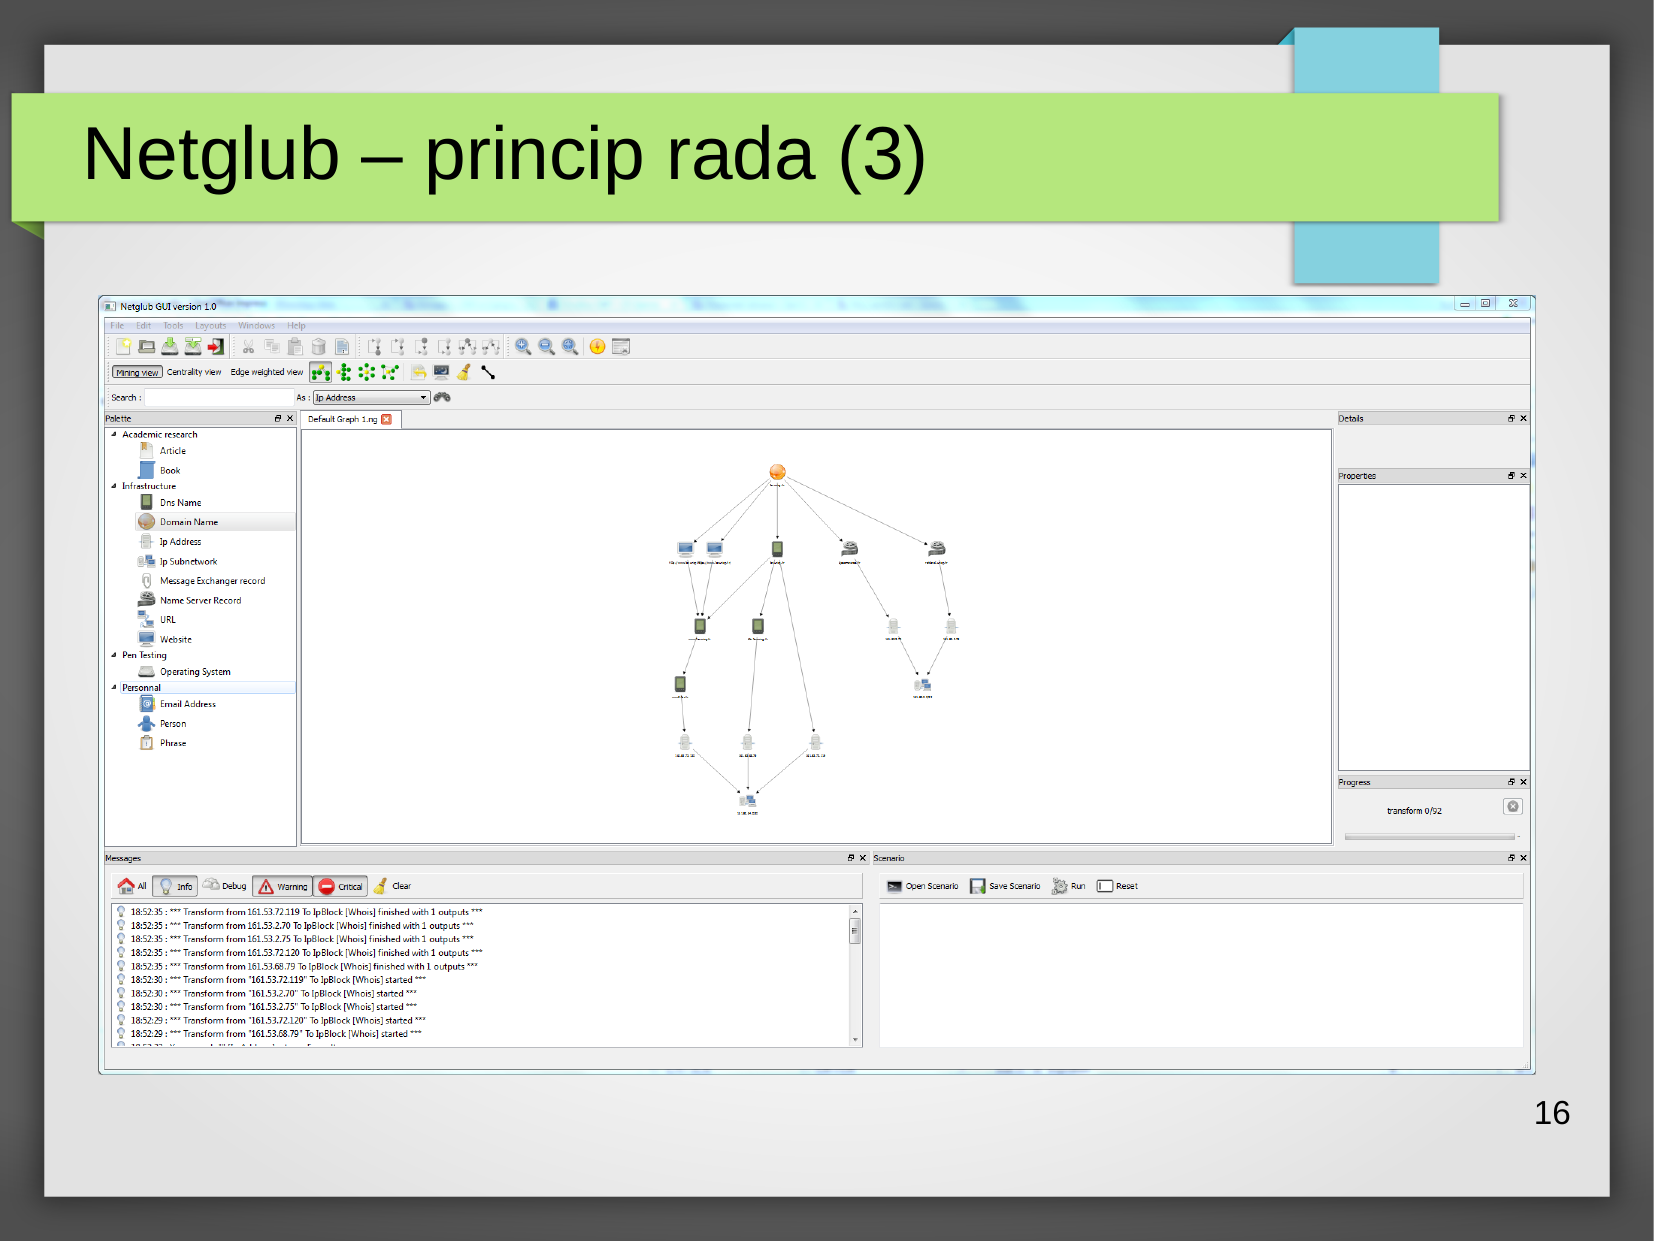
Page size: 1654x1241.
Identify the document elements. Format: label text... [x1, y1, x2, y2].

picture [0, 0, 1654, 1241]
title Netglub – princip rada (3) [82, 94, 1264, 213]
